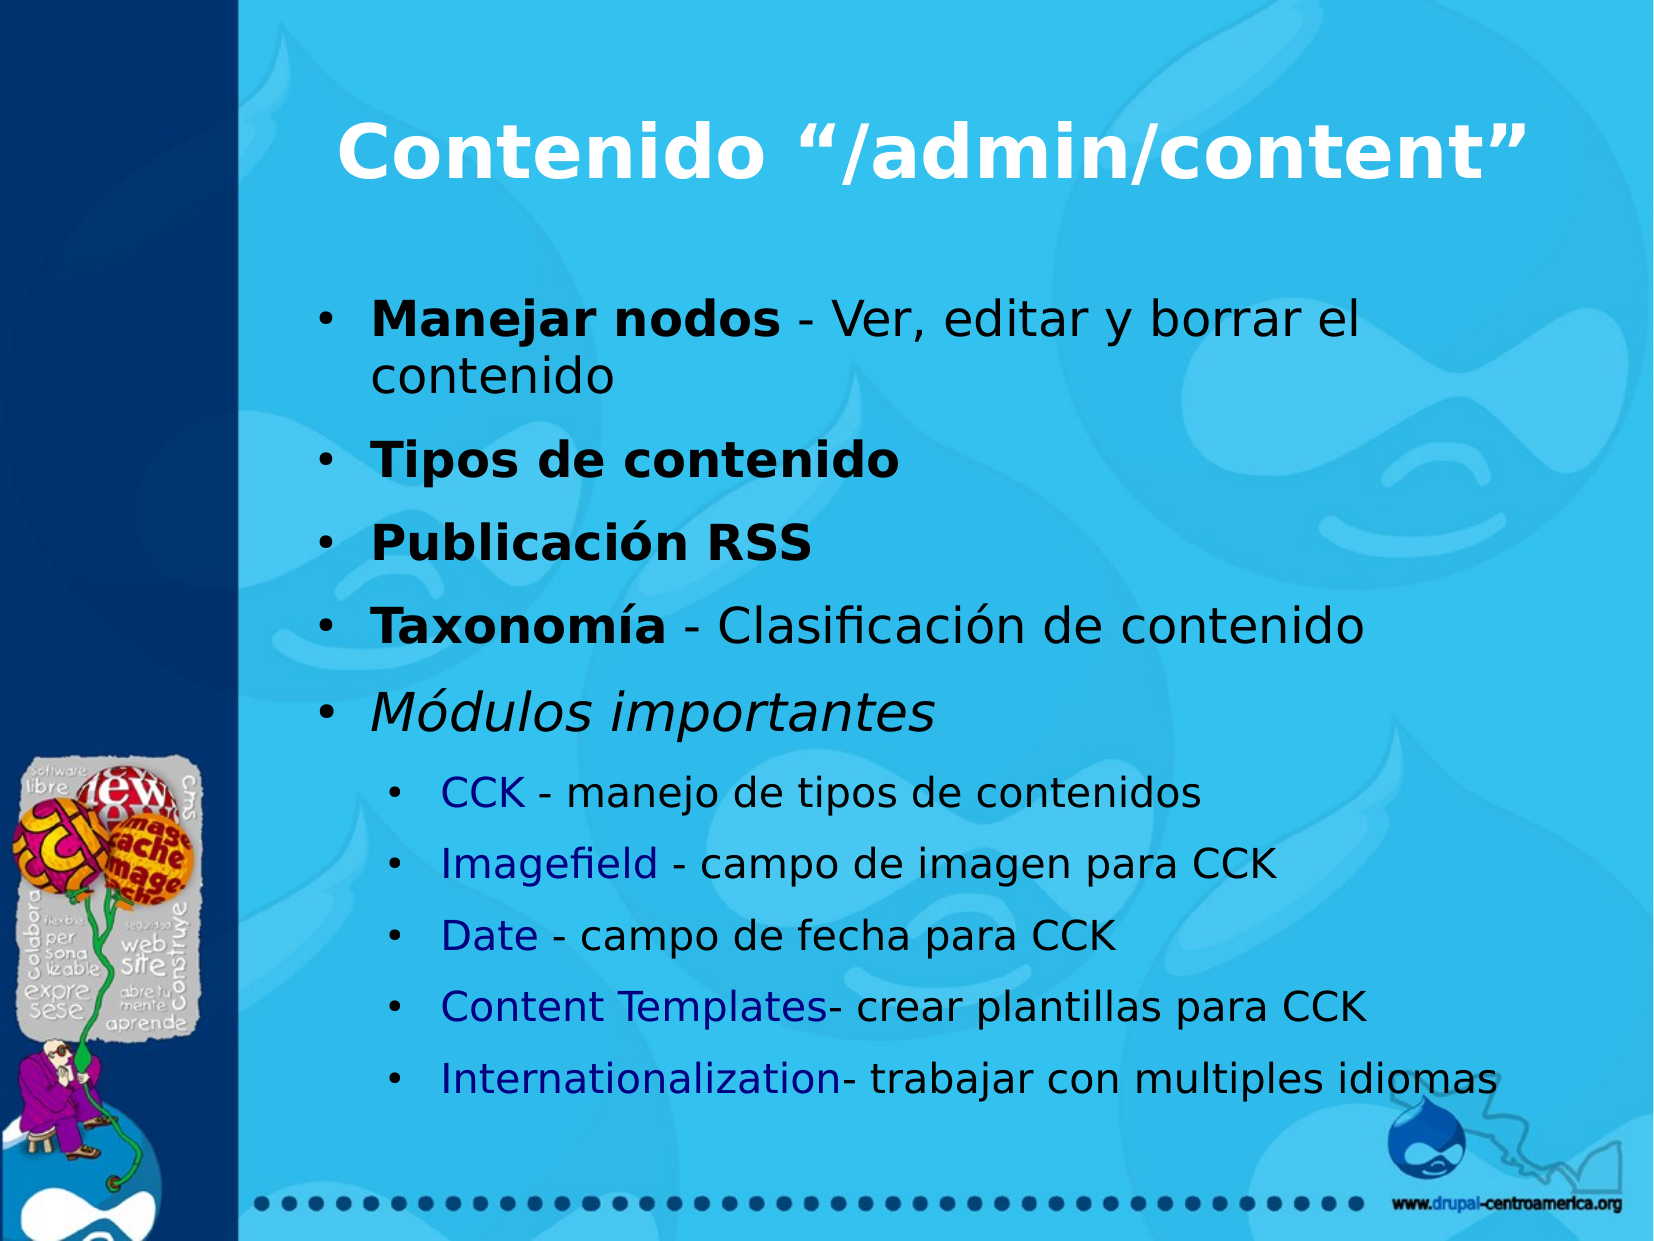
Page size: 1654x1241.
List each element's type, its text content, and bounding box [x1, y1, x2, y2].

title Contenido “/admin/content” [300, 49, 1571, 257]
list Manejar nodos - Ver, editar y borrar el contenido Tipos de contenido Publicación RSS Taxonomía - Clasificación de contenido Módulos importantes CCK - manejo de tipos de contenidos Imagefield - campo de imagen para CCK Date - campo de fecha para CCK Content Templates- crear plantillas para CCK Internationalization- trabajar con multiples idiomas [300, 290, 1571, 1109]
picture [0, 0, 1654, 1241]
